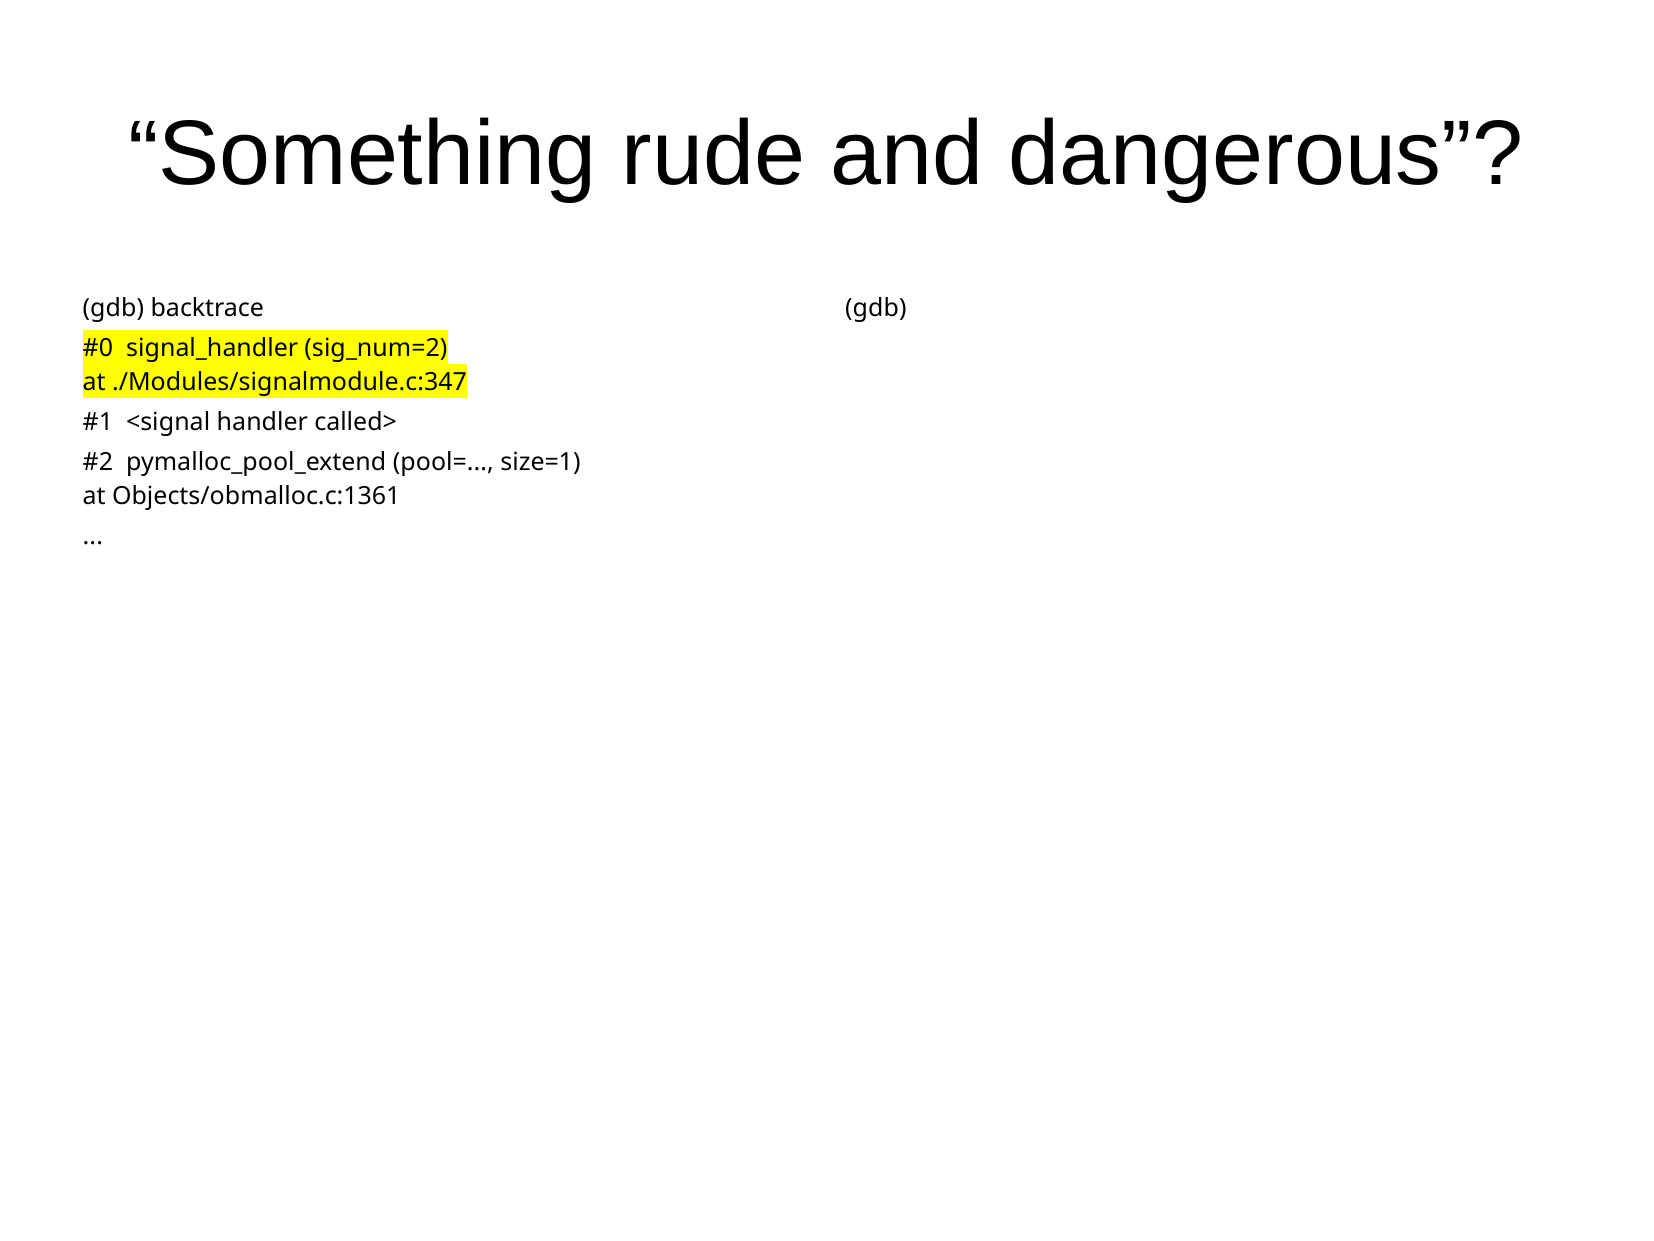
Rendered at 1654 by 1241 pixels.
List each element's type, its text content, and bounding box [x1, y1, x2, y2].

list (gdb) [845, 290, 1572, 1201]
title “Something rude and dangerous”? [82, 49, 1571, 257]
list (gdb) backtrace #0 signal_handler (sig_num=2) at ./Modules/signalmodule.c:347 #1 <signal handler called> #2 pymalloc_pool_extend (pool=..., size=1) at Objects/obmalloc.c:1361 ... [82, 290, 809, 1201]
